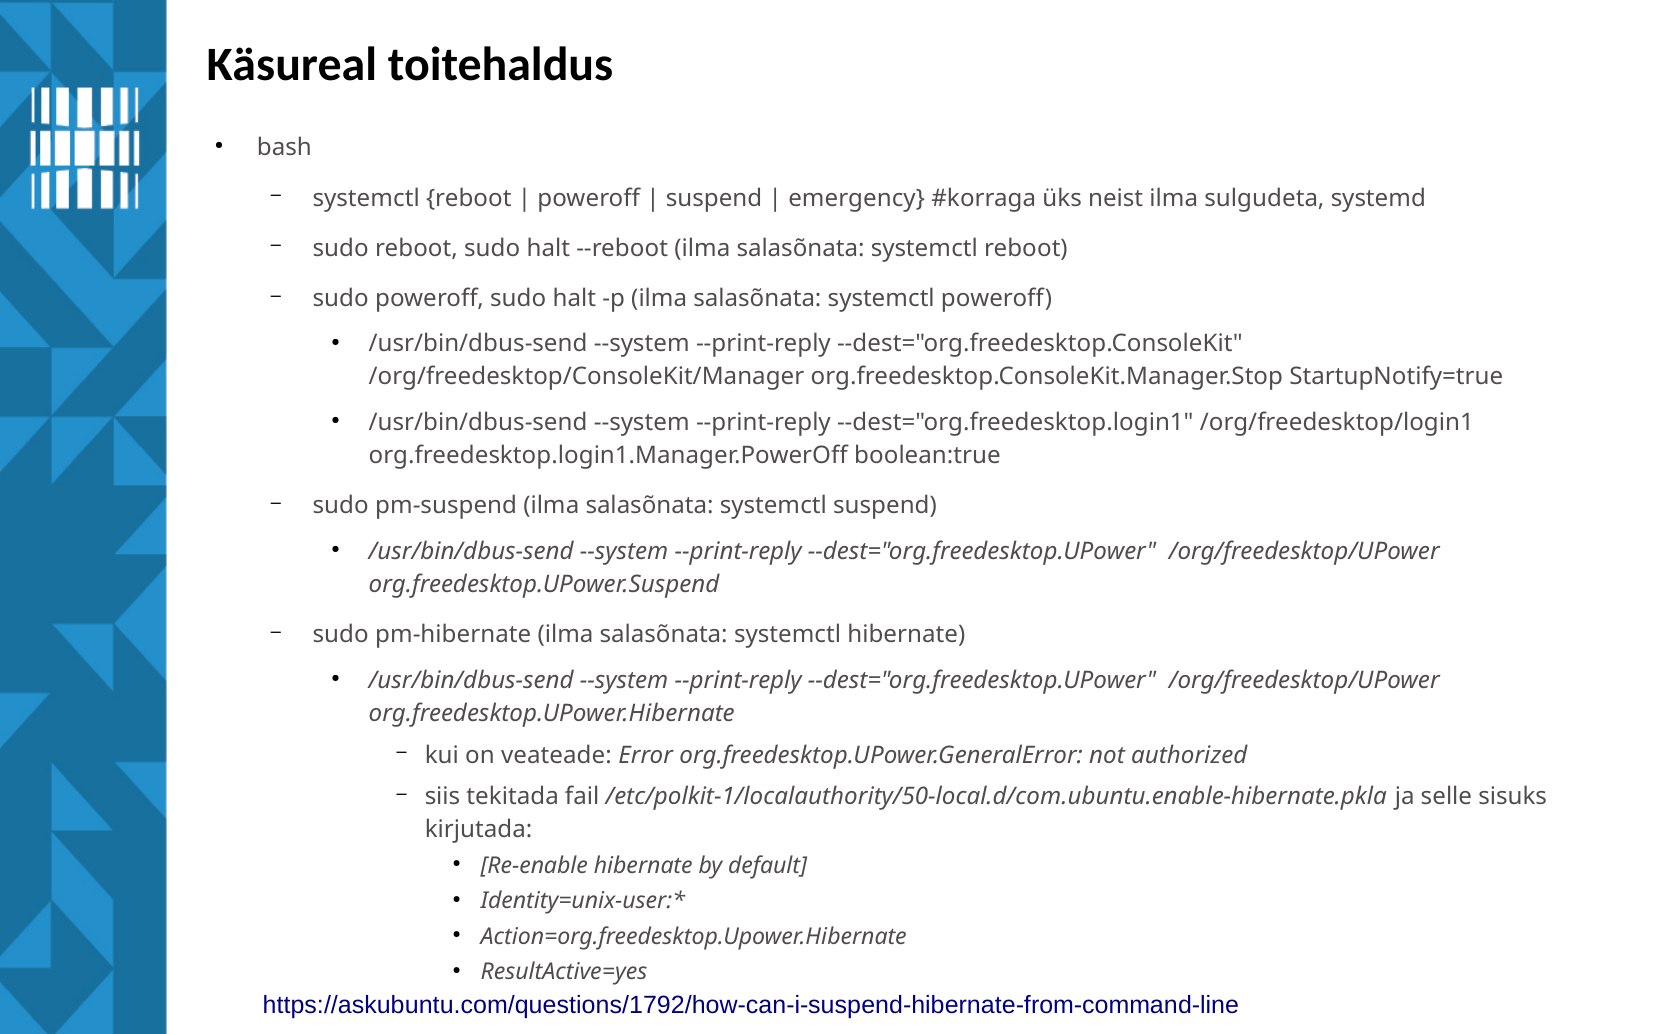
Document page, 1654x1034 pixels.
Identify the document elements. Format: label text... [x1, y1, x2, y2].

list bash systemctl {reboot | poweroff | suspend | emergency} #korraga üks neist ilma sulgudeta, systemd sudo reboot, sudo halt --reboot (ilma salasõnata: systemctl reboot) sudo poweroff, sudo halt -p (ilma salasõnata: systemctl poweroff) /usr/bin/dbus-send --system --print-reply --dest="org.freedesktop.ConsoleKit" /org/freedesktop/ConsoleKit/Manager org.freedesktop.ConsoleKit.Manager.Stop StartupNotify=true /usr/bin/dbus-send --system --print-reply --dest="org.freedesktop.login1" /org/freedesktop/login1 org.freedesktop.login1.Manager.PowerOff boolean:true sudo pm-suspend (ilma salasõnata: systemctl suspend) /usr/bin/dbus-send --system --print-reply --dest="org.freedesktop.UPower" /org/freedesktop/UPower org.freedesktop.UPower.Suspend sudo pm-hibernate (ilma salasõnata: systemctl hibernate) /usr/bin/dbus-send --system --print-reply --dest="org.freedesktop.UPower" /org/freedesktop/UPower org.freedesktop.UPower.Hibernate kui on veateade: Error org.freedesktop.UPower.GeneralError: not authorized siis tekitada fail /etc/polkit-1/localauthority/50-local.d/com.ubuntu.enable-hibernate.pkla ja selle sisuks kirjutada: [Re-enable hibernate by default] Identity=unix-user:* Action=org.freedesktop.Upower.Hibernate ResultActive=yes [200, 129, 1607, 988]
picture [42, 108, 132, 208]
text_box https://askubuntu.com/questions/1792/how-can-i-suspend-hibernate-from-command-line [248, 983, 1489, 1034]
title Käsureal toitehaldus [206, 29, 1430, 107]
